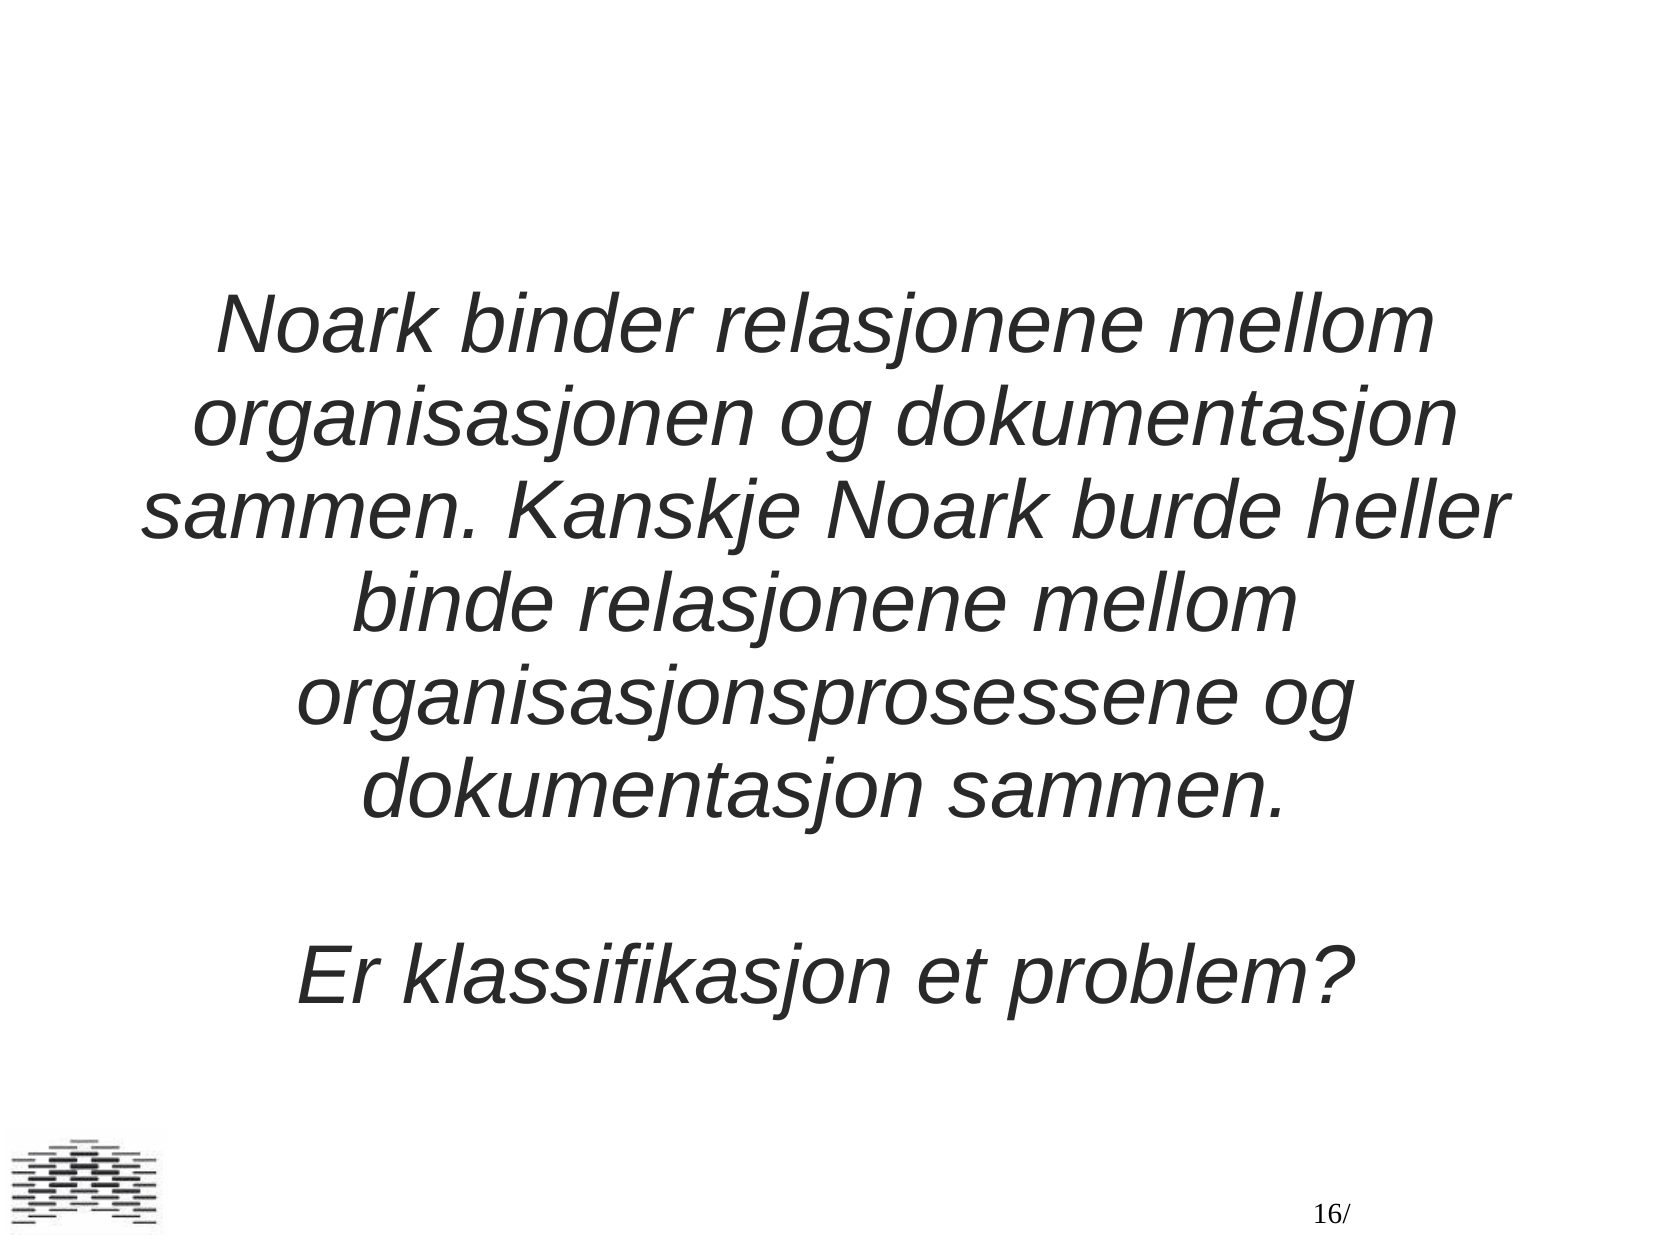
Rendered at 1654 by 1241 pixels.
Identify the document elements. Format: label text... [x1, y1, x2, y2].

text_box Noark binder relasjonene mellom organisasjonen og dokumentasjon sammen. Kanskje Noark burde heller binde relasjonene mellom organisasjonsprosessene og dokumentasjon sammen. Er klassifikasjon et problem? [27, 270, 1626, 1029]
